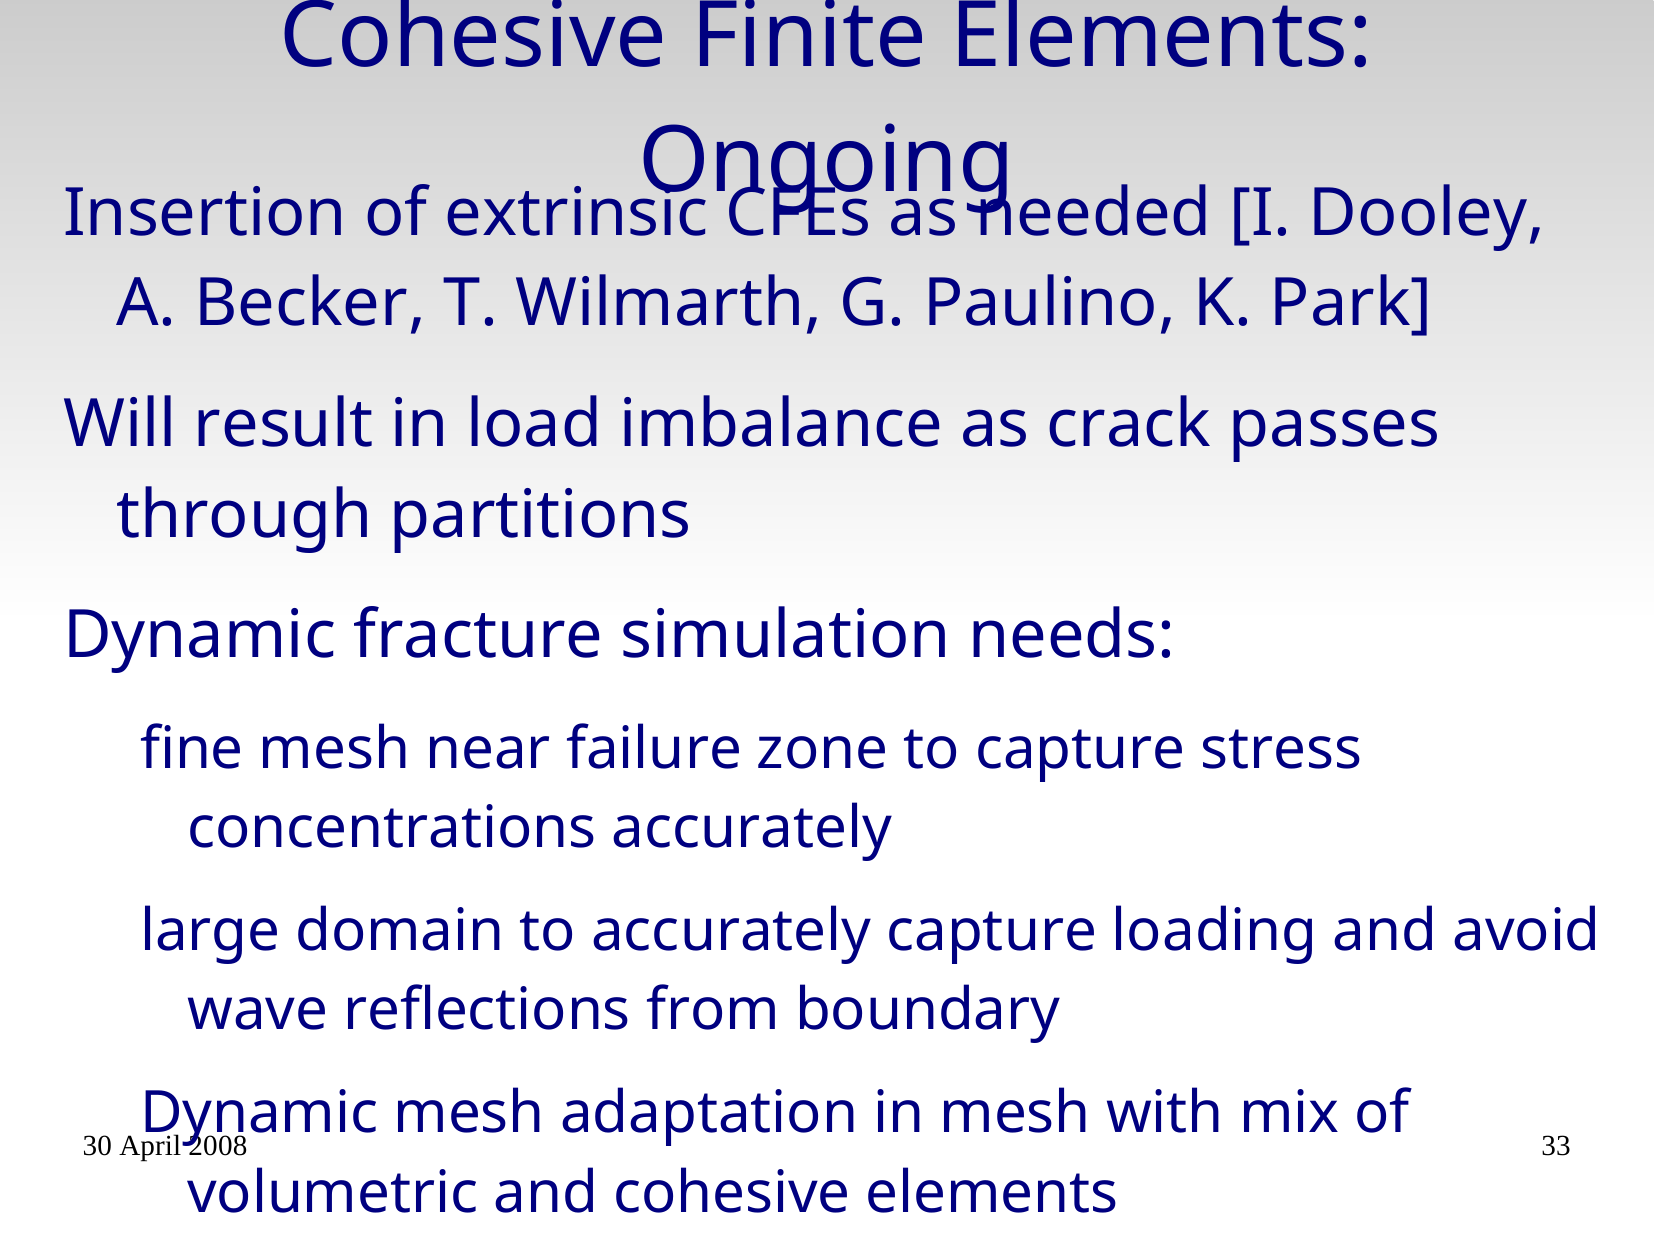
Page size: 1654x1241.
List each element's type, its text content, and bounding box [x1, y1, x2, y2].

list Insertion of extrinsic CFEs as needed [I. Dooley, A. Becker, T. Wilmarth, G. Paulino, K. Park] Will result in load imbalance as crack passes through partitions Dynamic fracture simulation needs: fine mesh near failure zone to capture stress concentrations accurately large domain to accurately capture loading and avoid wave reflections from boundary Dynamic mesh adaptation in mesh with mix of volumetric and cohesive elements [45, 163, 1625, 1128]
title Cohesive Finite Elements: Ongoing [82, 0, 1571, 163]
